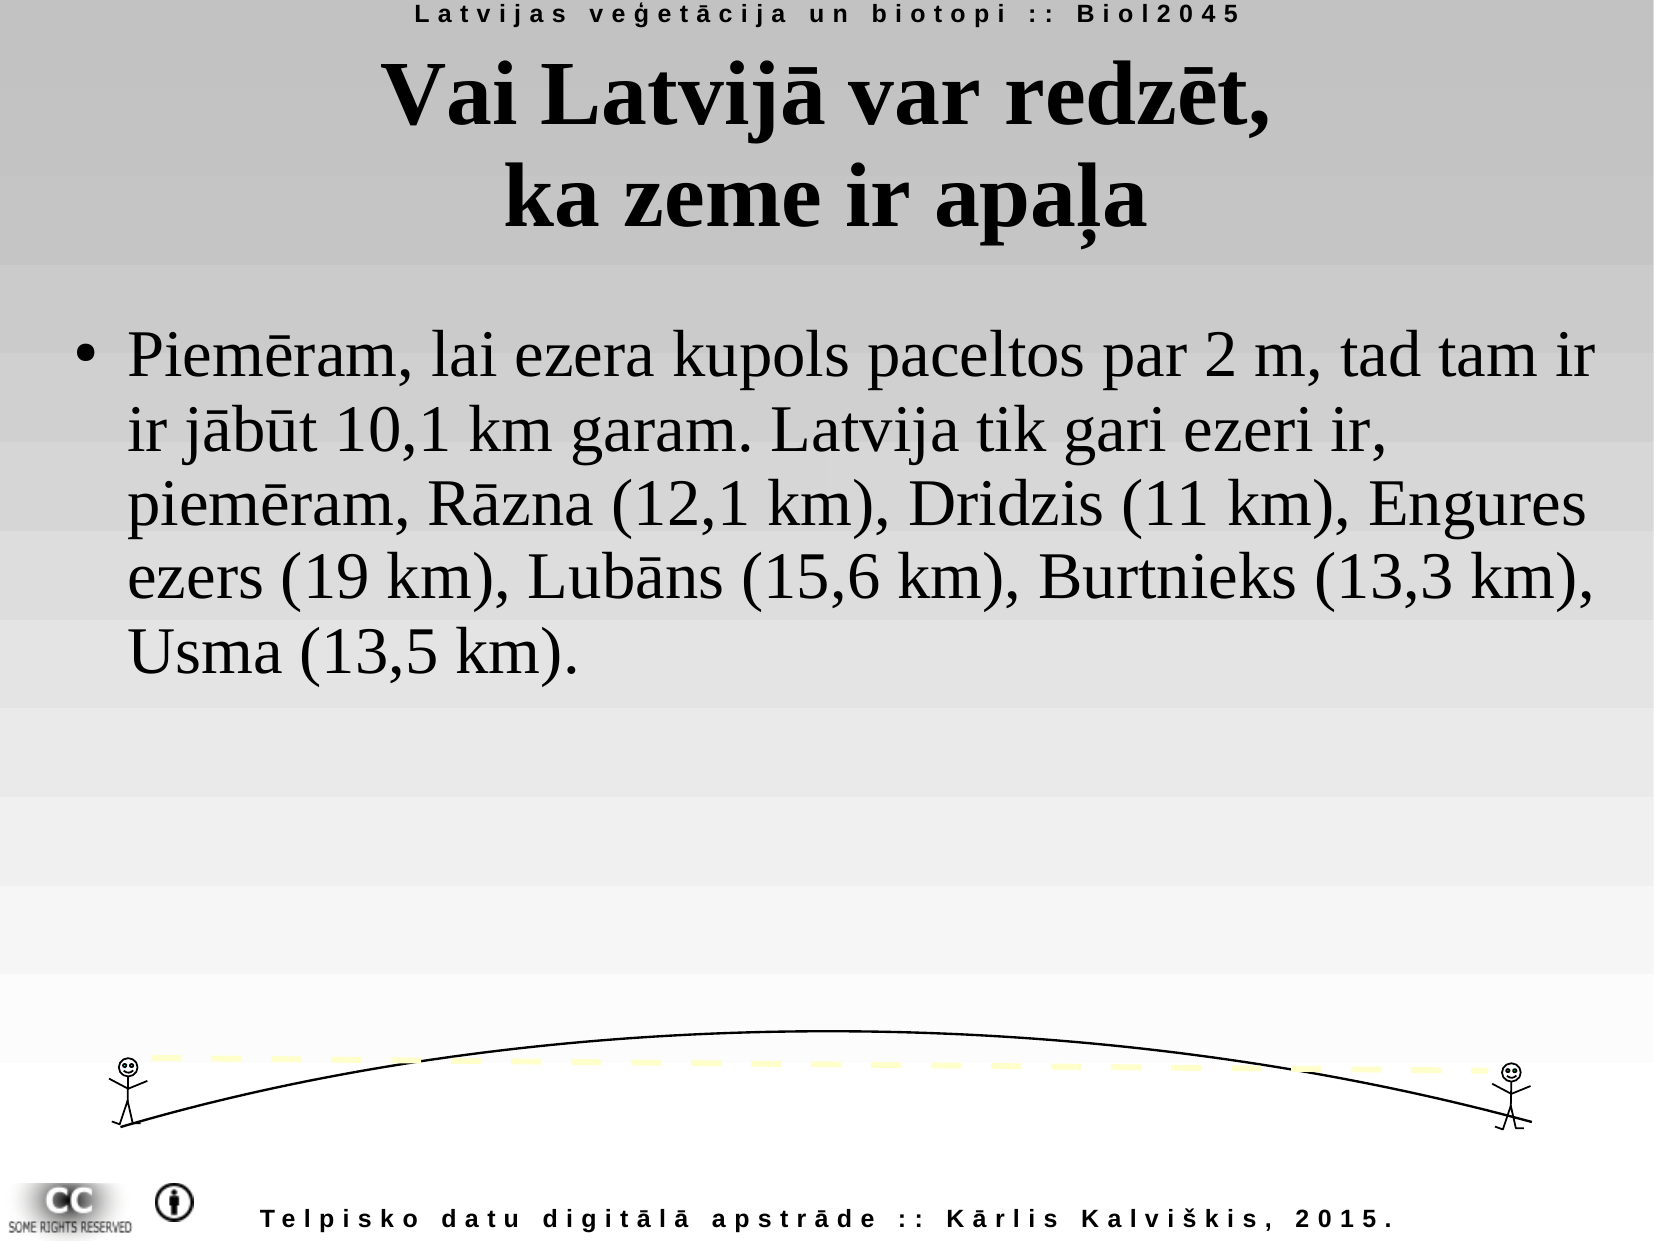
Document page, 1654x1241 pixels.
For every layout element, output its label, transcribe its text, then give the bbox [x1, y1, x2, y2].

list Piemēram, lai ezera kupols paceltos par 2 m, tad tam ir ir jābūt 10,1 km garam. Latvija tik gari ezeri ir, piemēram, Rāzna (12,1 km), Dridzis (11 km), Engures ezers (19 km), Lubāns (15,6 km), Burtnieks (13,3 km), Usma (13,5 km). [56, 317, 1600, 1175]
picture [0, 287, 1654, 1241]
title Vai Latvijā var redzēt, ka zeme ir apaļa [0, 1, 1654, 287]
